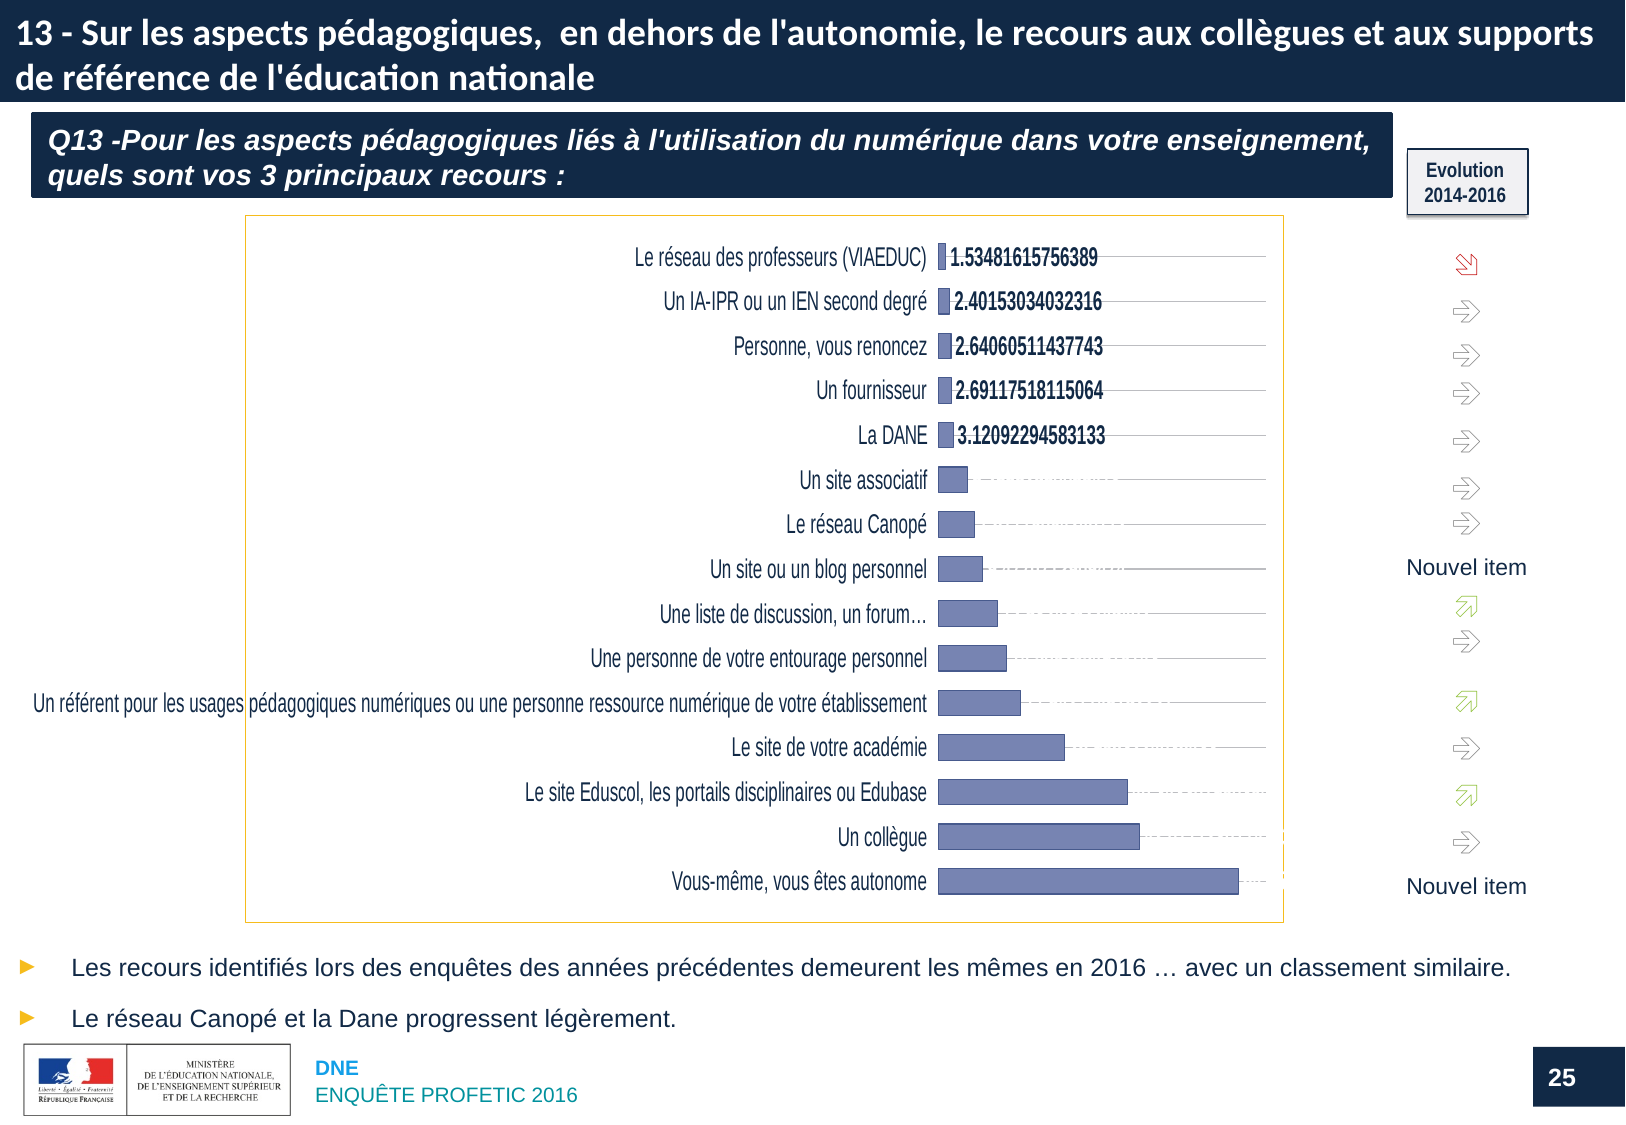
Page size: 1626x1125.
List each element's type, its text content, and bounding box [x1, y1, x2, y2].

text_box  [1435, 514, 1500, 545]
text_box  [1438, 589, 1497, 632]
text_box  [1435, 285, 1500, 329]
text_box  [1435, 722, 1500, 774]
text_box  [1438, 774, 1497, 817]
text_box Evolution 2014-2016 [1407, 149, 1528, 215]
text_box  [1435, 817, 1500, 868]
text_box  [1438, 238, 1497, 289]
text_box  [1435, 415, 1500, 467]
text_box  [1435, 368, 1500, 415]
chart [33, 214, 1392, 924]
text_box  [1435, 467, 1500, 514]
text_box  [1435, 329, 1500, 368]
text_box 25 [1533, 1046, 1625, 1107]
list Les recours identifiés lors des enquêtes des années précédentes demeurent les mêmes en 2016 … avec un classement similaire. Le réseau Canopé et la Dane progressent légèrement. [0, 928, 1625, 1059]
text_box Nouvel item [1391, 864, 1544, 908]
text_box  [1438, 675, 1497, 726]
text_box Nouvel item [1391, 545, 1544, 589]
text_box  [1435, 616, 1500, 667]
text_box Q13 -Pour les aspects pédagogiques liés à l'utilisation du numérique dans votre enseignement, quels sont vos 3 principaux recours : [33, 114, 1391, 196]
title 13 - Sur les aspects pédagogiques, en dehors de l'autonomie, le recours aux collègues et aux supports de référence de l'éducation nationale [0, 0, 1625, 102]
